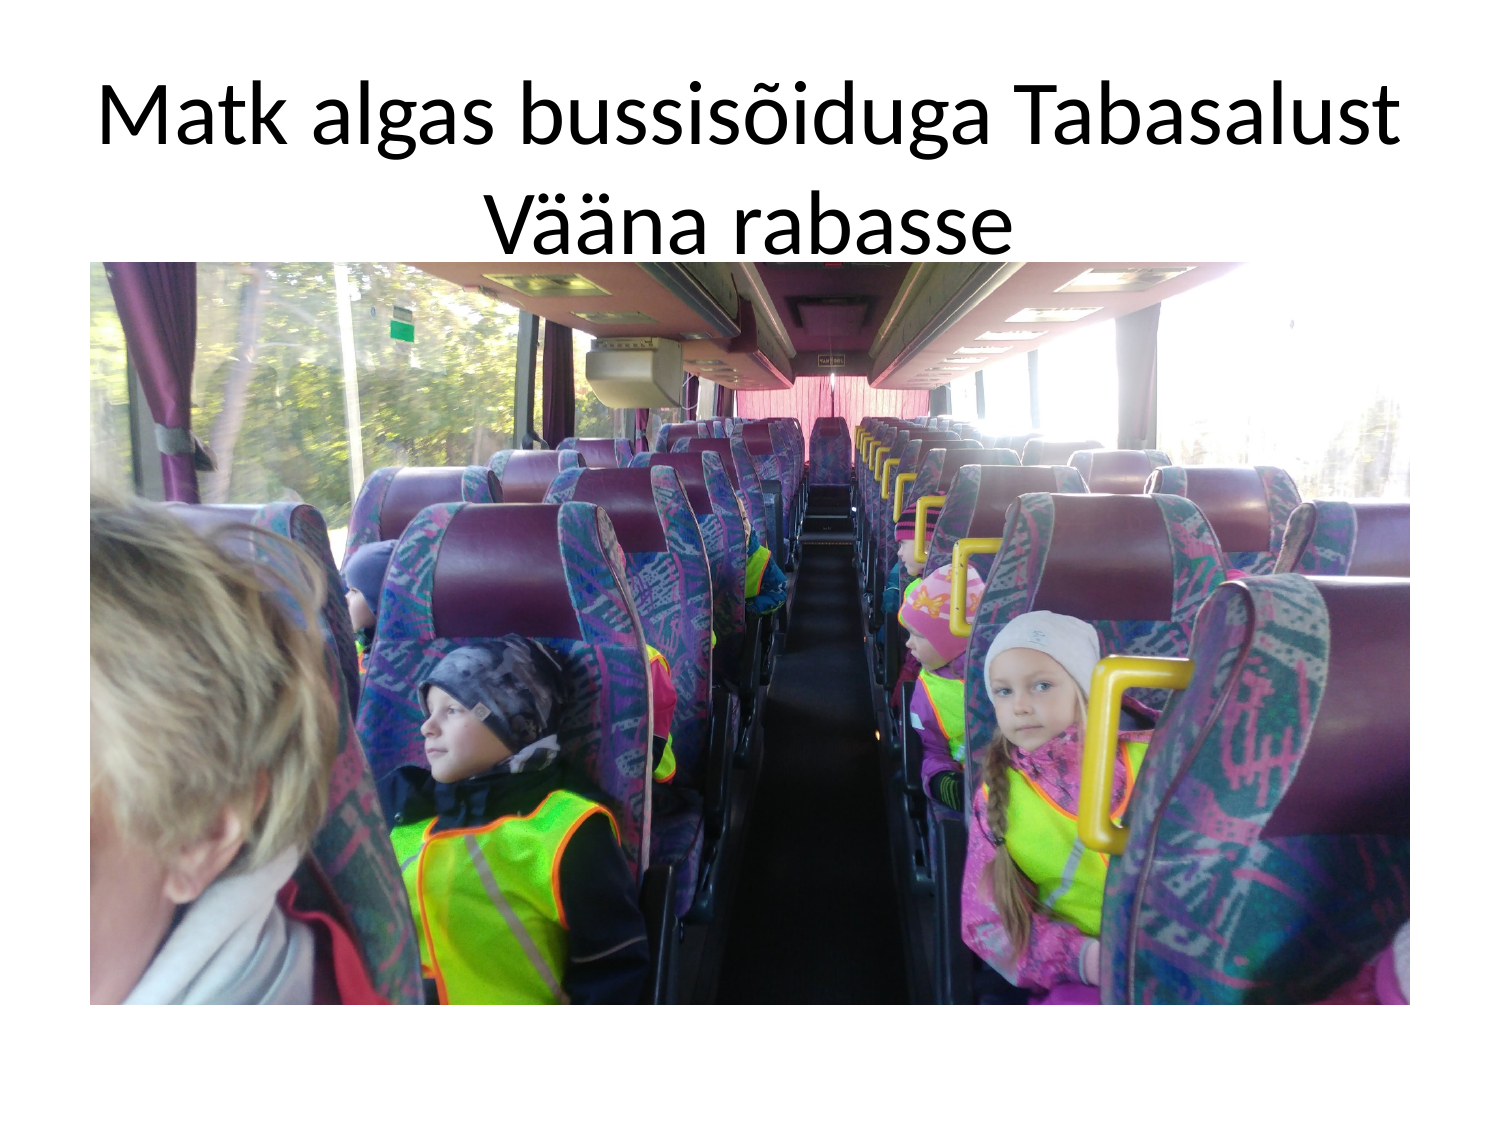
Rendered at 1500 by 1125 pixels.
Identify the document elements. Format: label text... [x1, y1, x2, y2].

picture [90, 262, 1410, 1005]
title Matk algas bussisõiduga Tabasalust Vääna rabasse [75, 45, 1426, 233]
